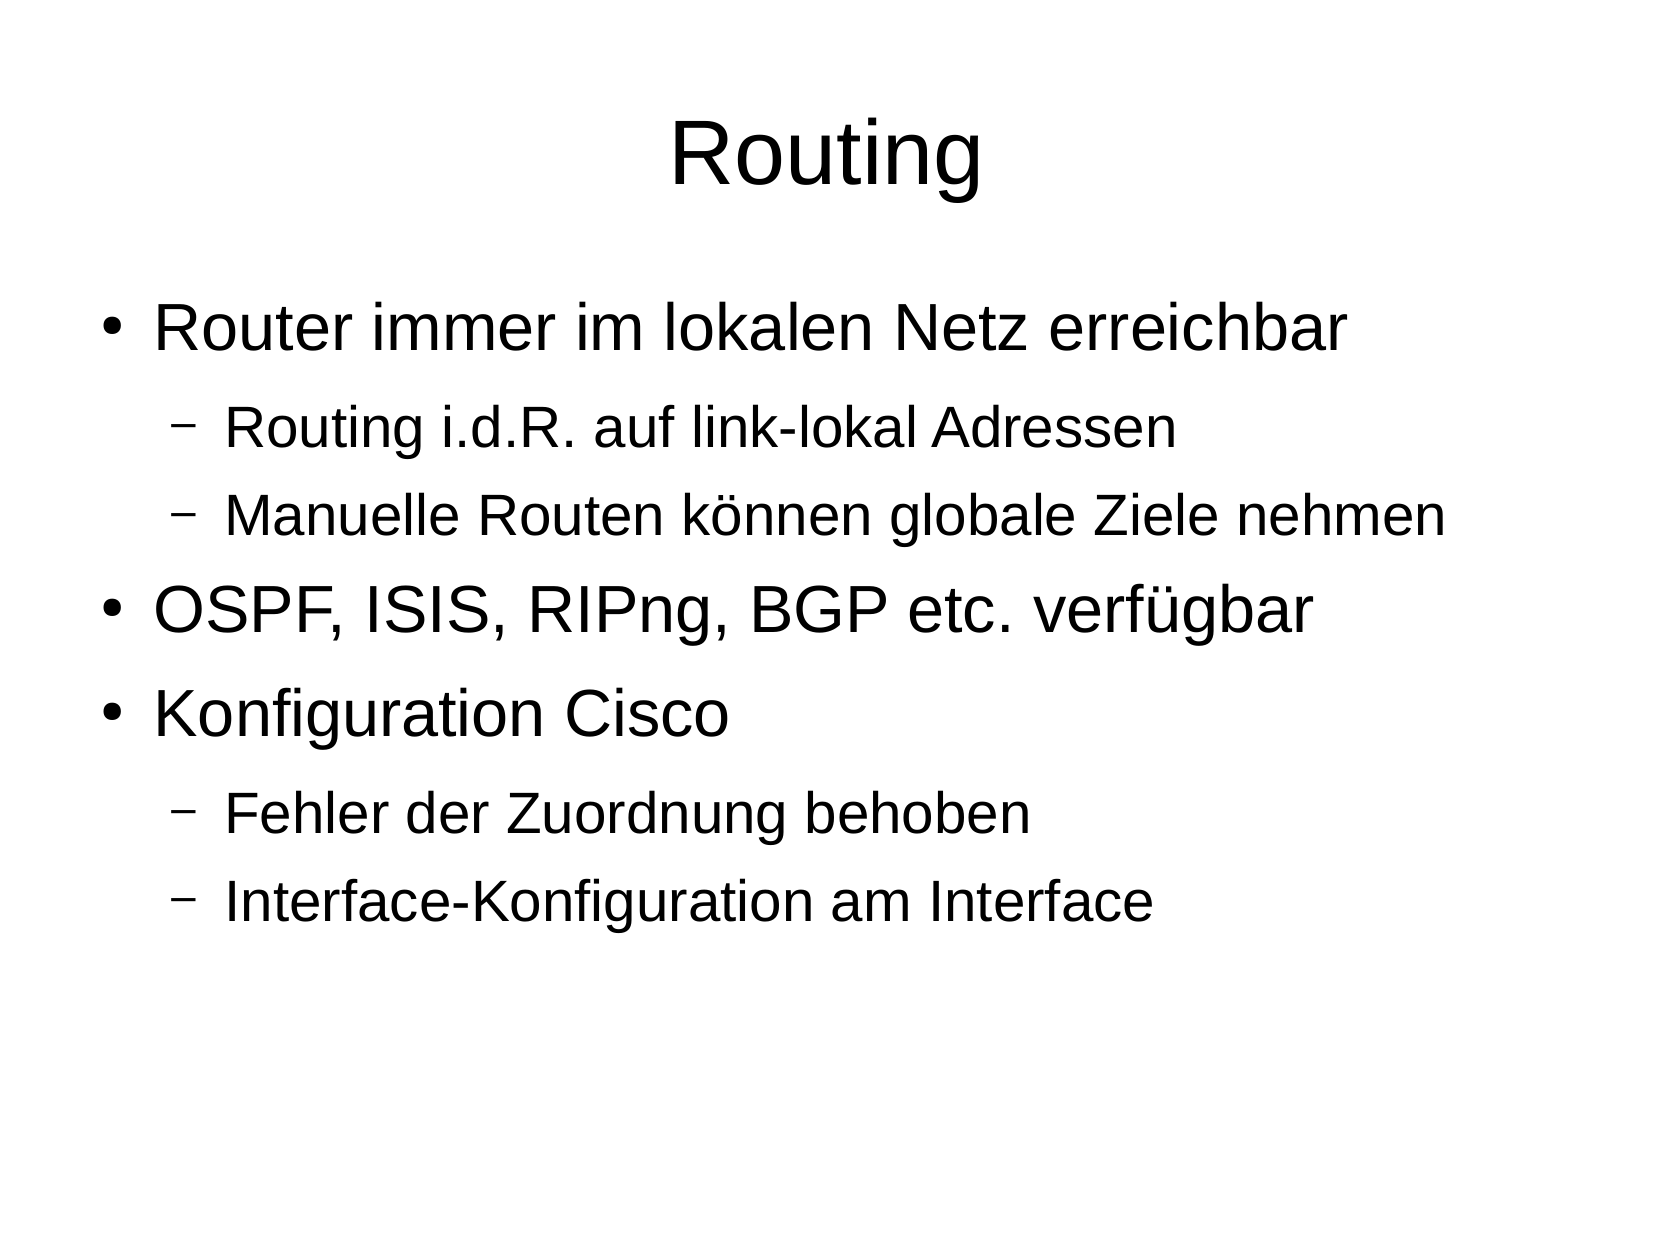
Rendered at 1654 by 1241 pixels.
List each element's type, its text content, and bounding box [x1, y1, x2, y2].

title Routing [82, 49, 1571, 257]
list Router immer im lokalen Netz erreichbar Routing i.d.R. auf link-lokal Adressen Manuelle Routen können globale Ziele nehmen OSPF, ISIS, RIPng, BGP etc. verfügbar Konfiguration Cisco Fehler der Zuordnung behoben Interface-Konfiguration am Interface [82, 290, 1571, 1010]
